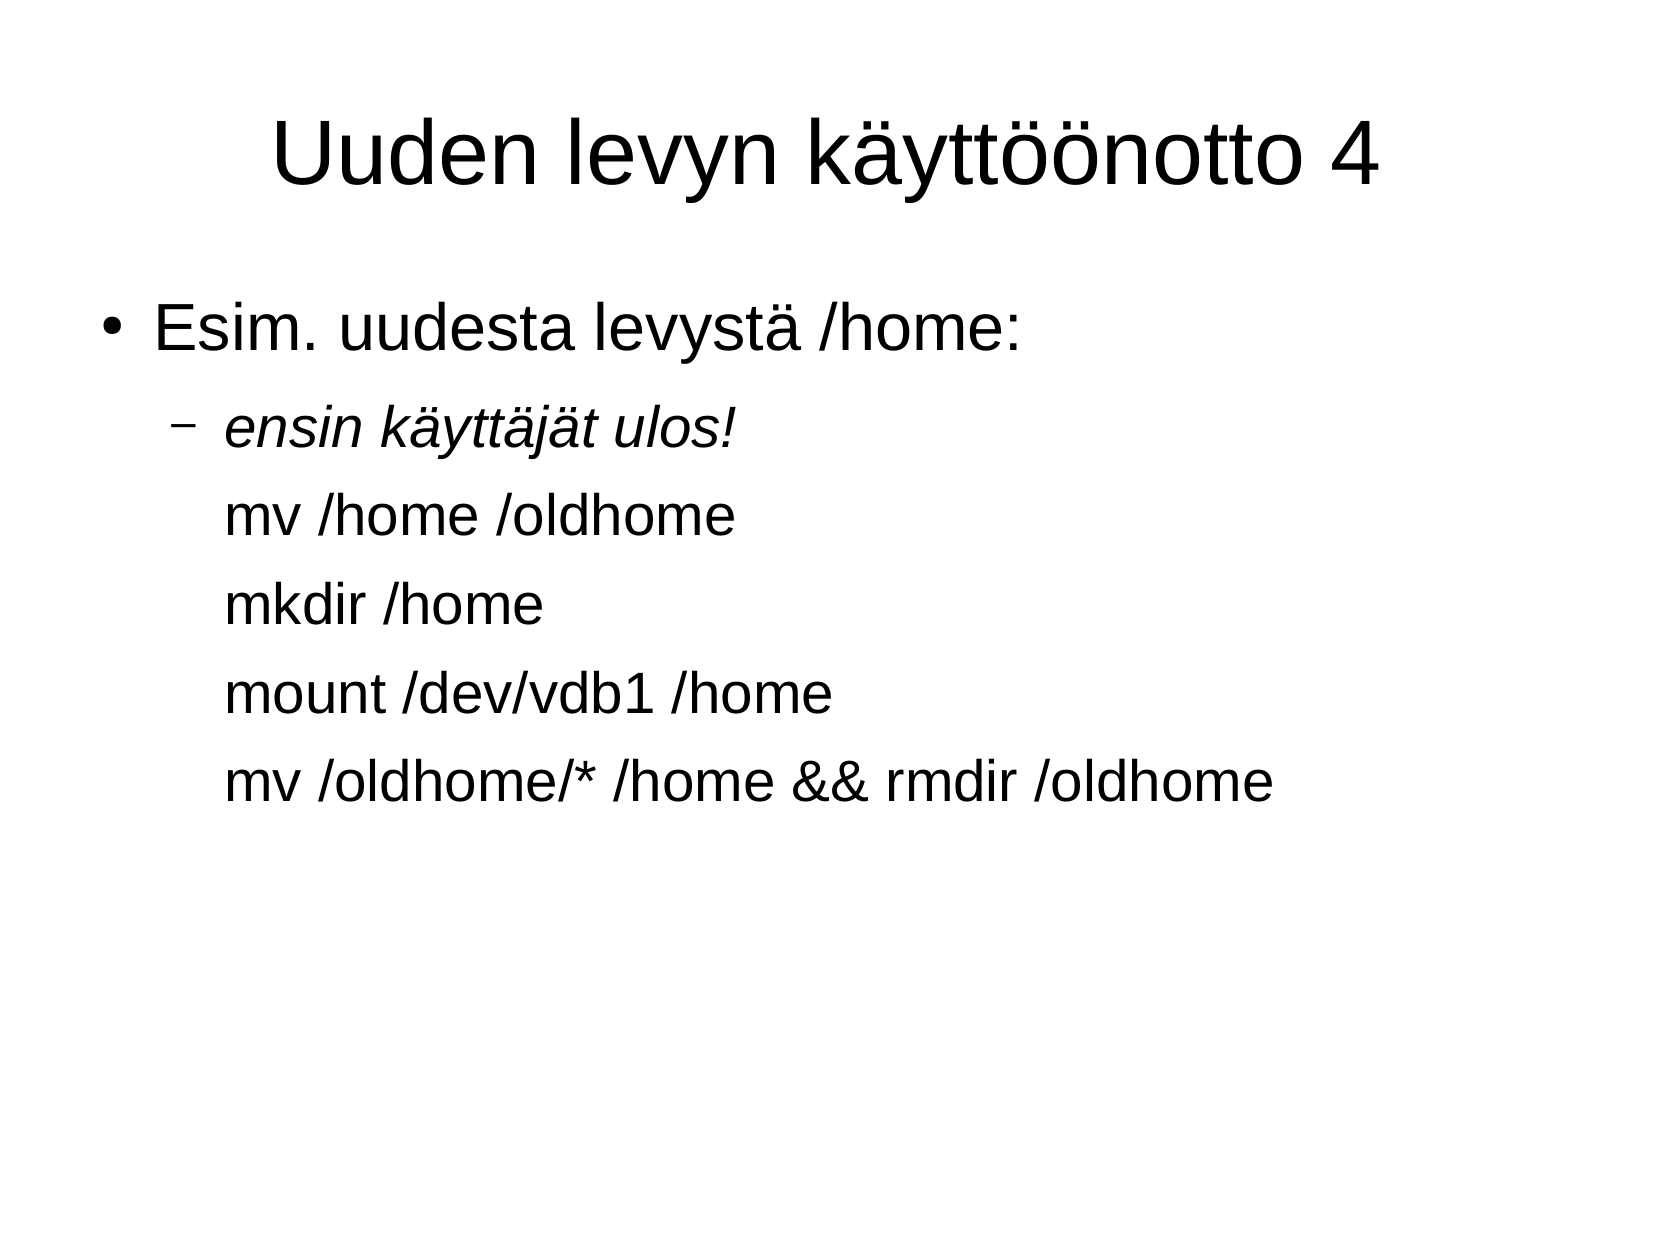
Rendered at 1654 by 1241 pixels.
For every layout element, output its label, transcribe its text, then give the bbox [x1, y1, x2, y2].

title Uuden levyn käyttöönotto 4 [82, 49, 1571, 257]
list Esim. uudesta levystä /home: ensin käyttäjät ulos! mv /home /oldhome mkdir /home mount /dev/vdb1 /home mv /oldhome/* /home && rmdir /oldhome [82, 290, 1571, 1010]
